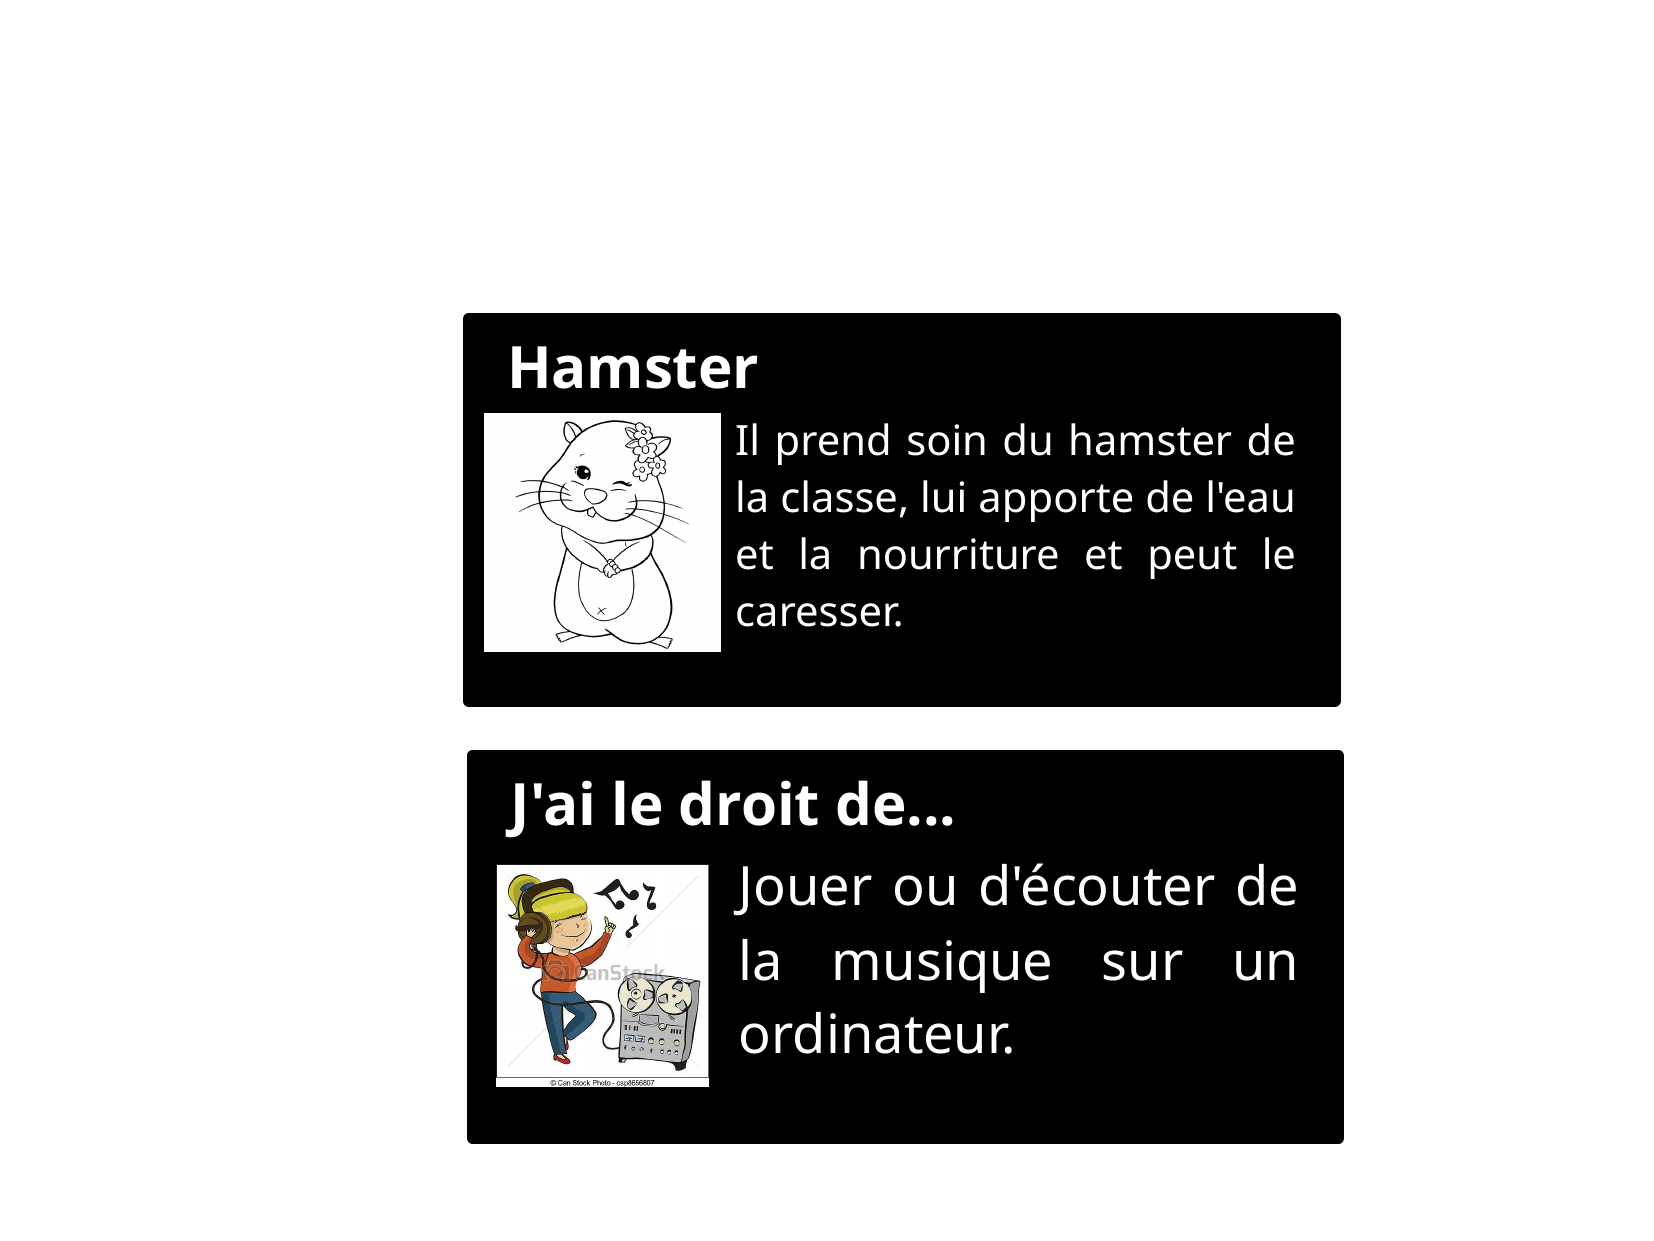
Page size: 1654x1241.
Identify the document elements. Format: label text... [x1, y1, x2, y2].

text_box Jouer ou d'écouter de la musique sur un ordinateur. [724, 840, 1315, 1082]
picture [496, 864, 709, 1087]
text_box [472, 755, 1339, 1138]
text_box Il prend soin du hamster de la classe, lui apporte de l'eau et la nourriture et peut le caresser. [720, 403, 1312, 651]
text_box J'ai le droit de... [496, 755, 1323, 886]
text_box [468, 318, 1335, 701]
picture [484, 413, 721, 652]
text_box Hamster [492, 318, 1320, 449]
